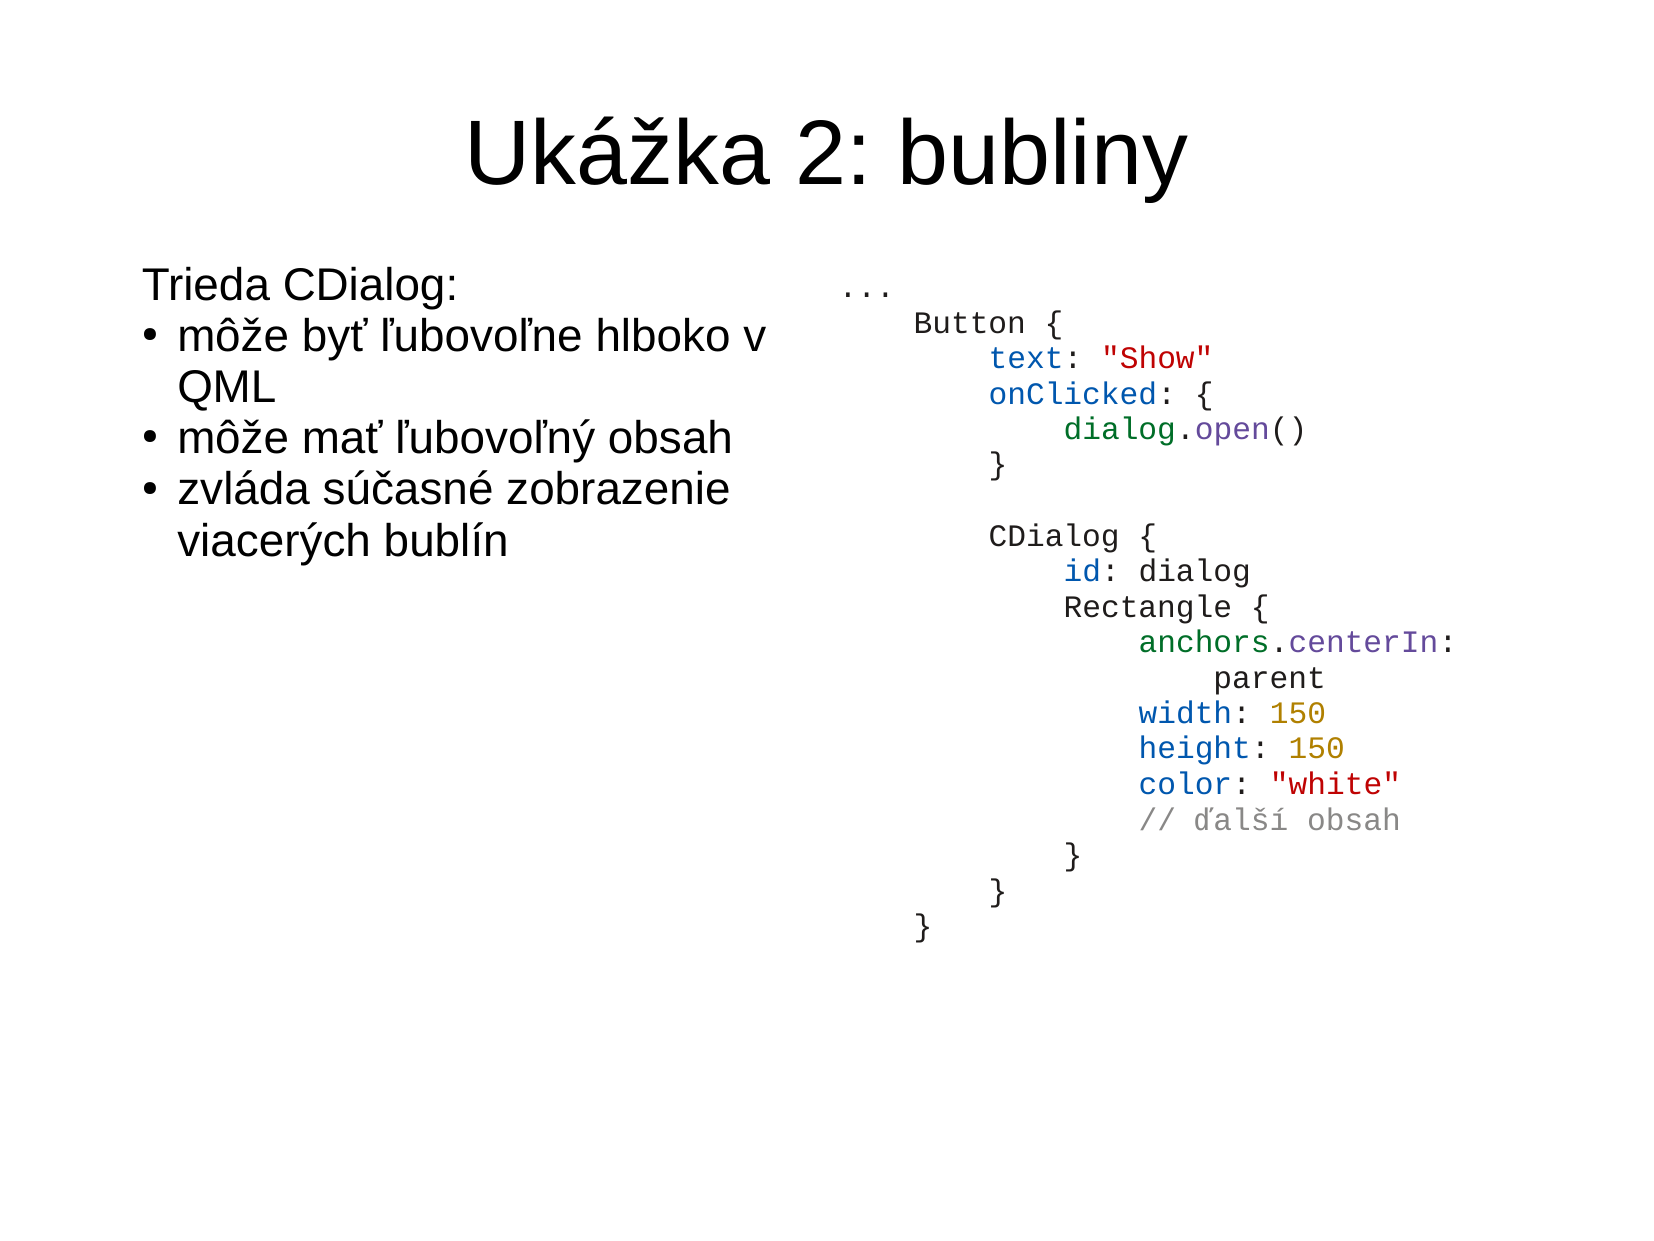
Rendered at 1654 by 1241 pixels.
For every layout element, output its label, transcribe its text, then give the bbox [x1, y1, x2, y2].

text_box Trieda CDialog: môže byť ľubovoľne hlboko v QML môže mať ľubovoľný obsah zvláda súčasné zobrazenie viacerých bublín [141, 258, 815, 1134]
title Ukážka 2: bubliny [82, 49, 1571, 257]
text_box [826, 224, 1500, 1100]
text_box ... Button { text: "Show" onClicked: { dialog.open() } CDialog { id: dialog Rectangle { anchors.centerIn: parent width: 150 height: 150 color: "white" // ďalší obsah } } } [838, 271, 1512, 1028]
